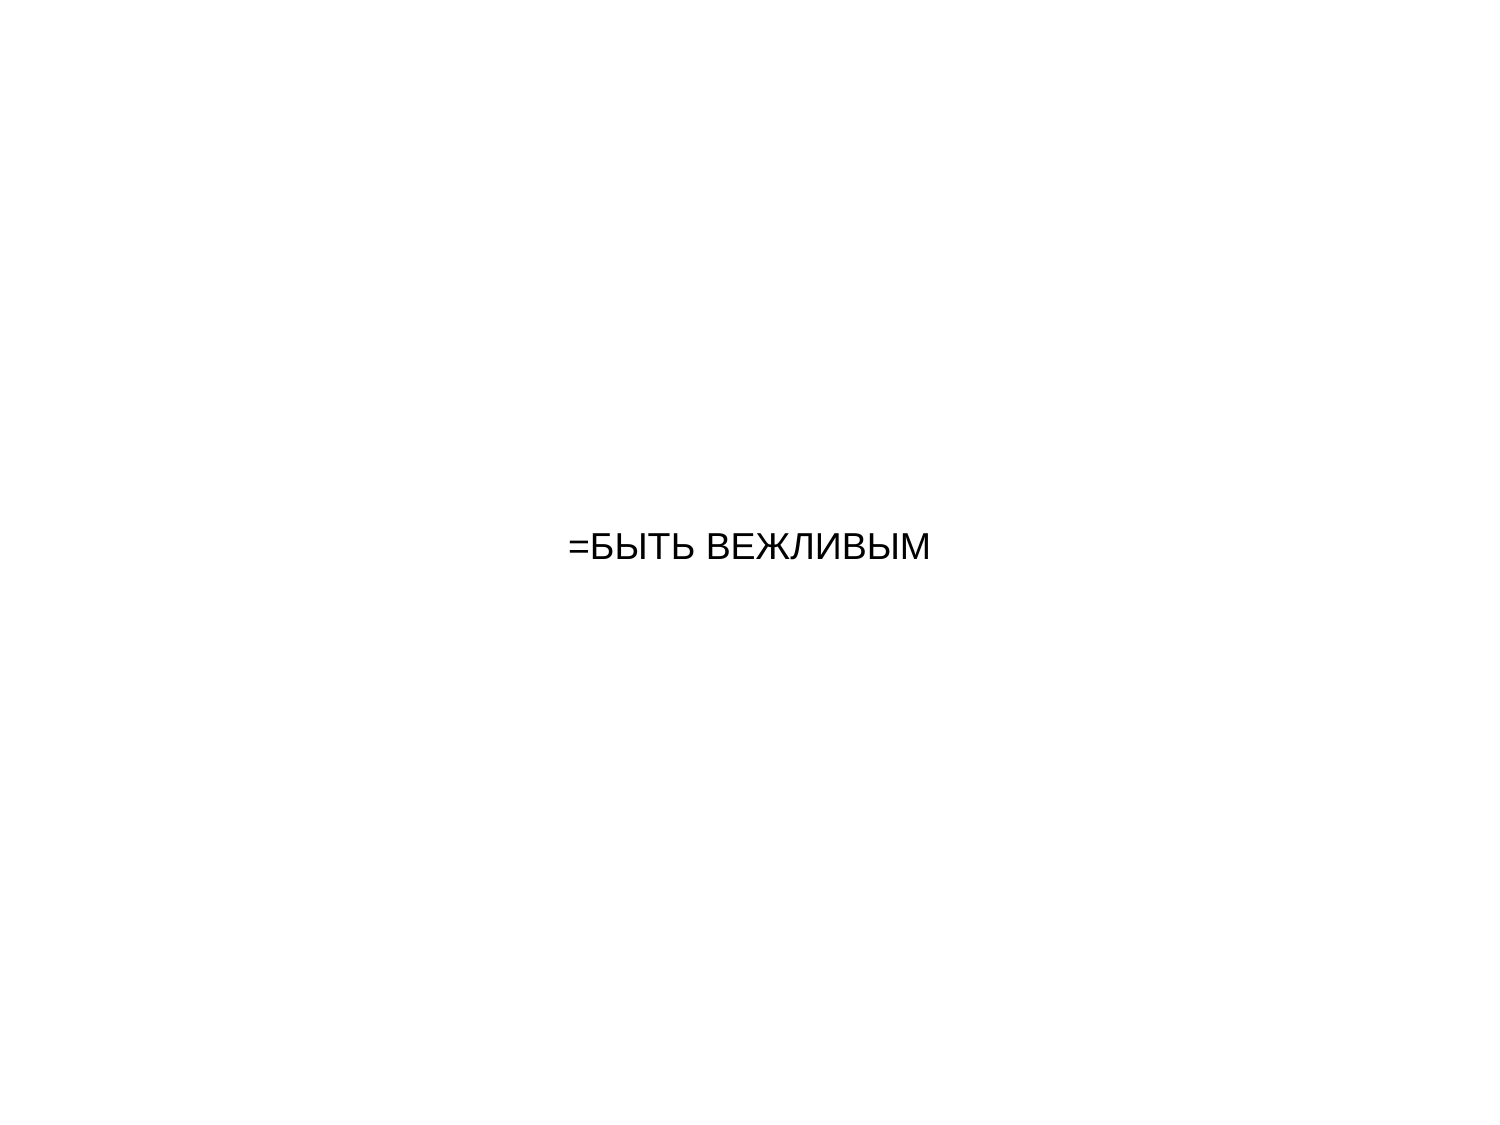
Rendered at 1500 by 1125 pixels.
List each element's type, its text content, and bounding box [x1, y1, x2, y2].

text_box =БЫТЬ ВЕЖЛИВЫМ [74, 44, 1425, 1049]
